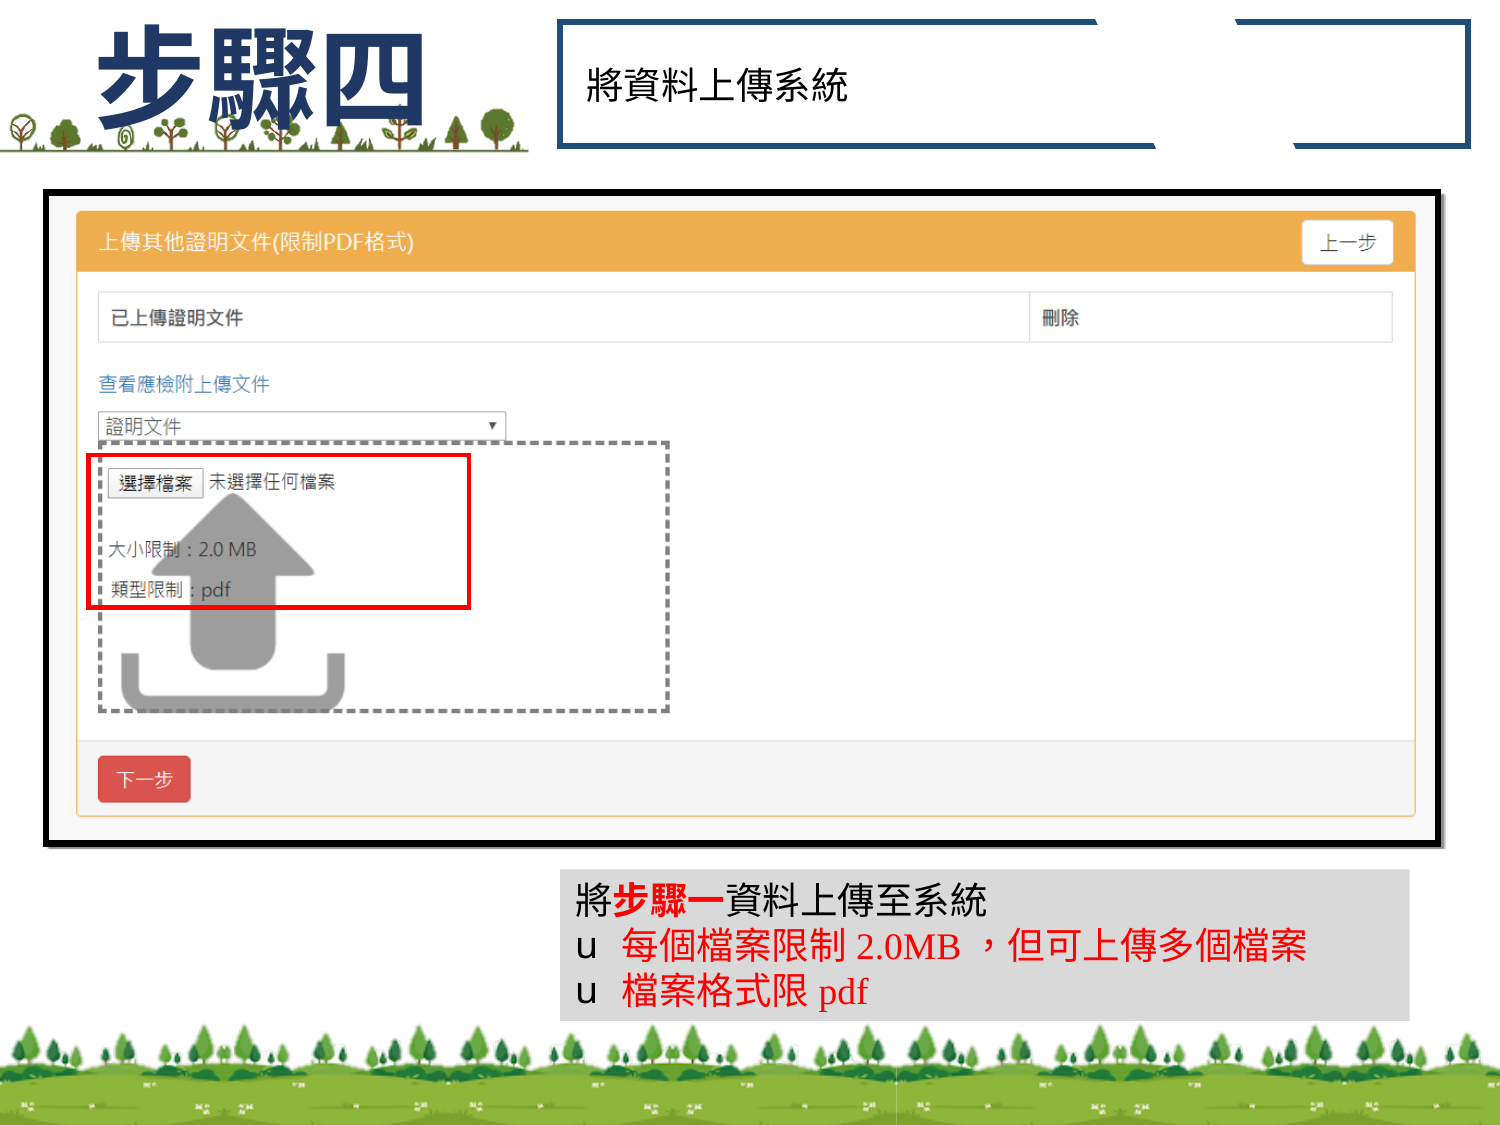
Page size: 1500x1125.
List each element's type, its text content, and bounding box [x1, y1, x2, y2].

picture [0, 103, 547, 163]
text_box 將資料上傳系統 [571, 55, 1469, 116]
text_box 將步驟一資料上傳至系統 每個檔案限制2.0MB，但可上傳多個檔案 檔案格式限pdf [560, 869, 1410, 1021]
text_box [1088, 4, 1252, 55]
picture [49, 195, 1436, 841]
text_box [1140, 116, 1303, 163]
picture [0, 1021, 1500, 1125]
text_box 步驟四 [79, 0, 446, 150]
